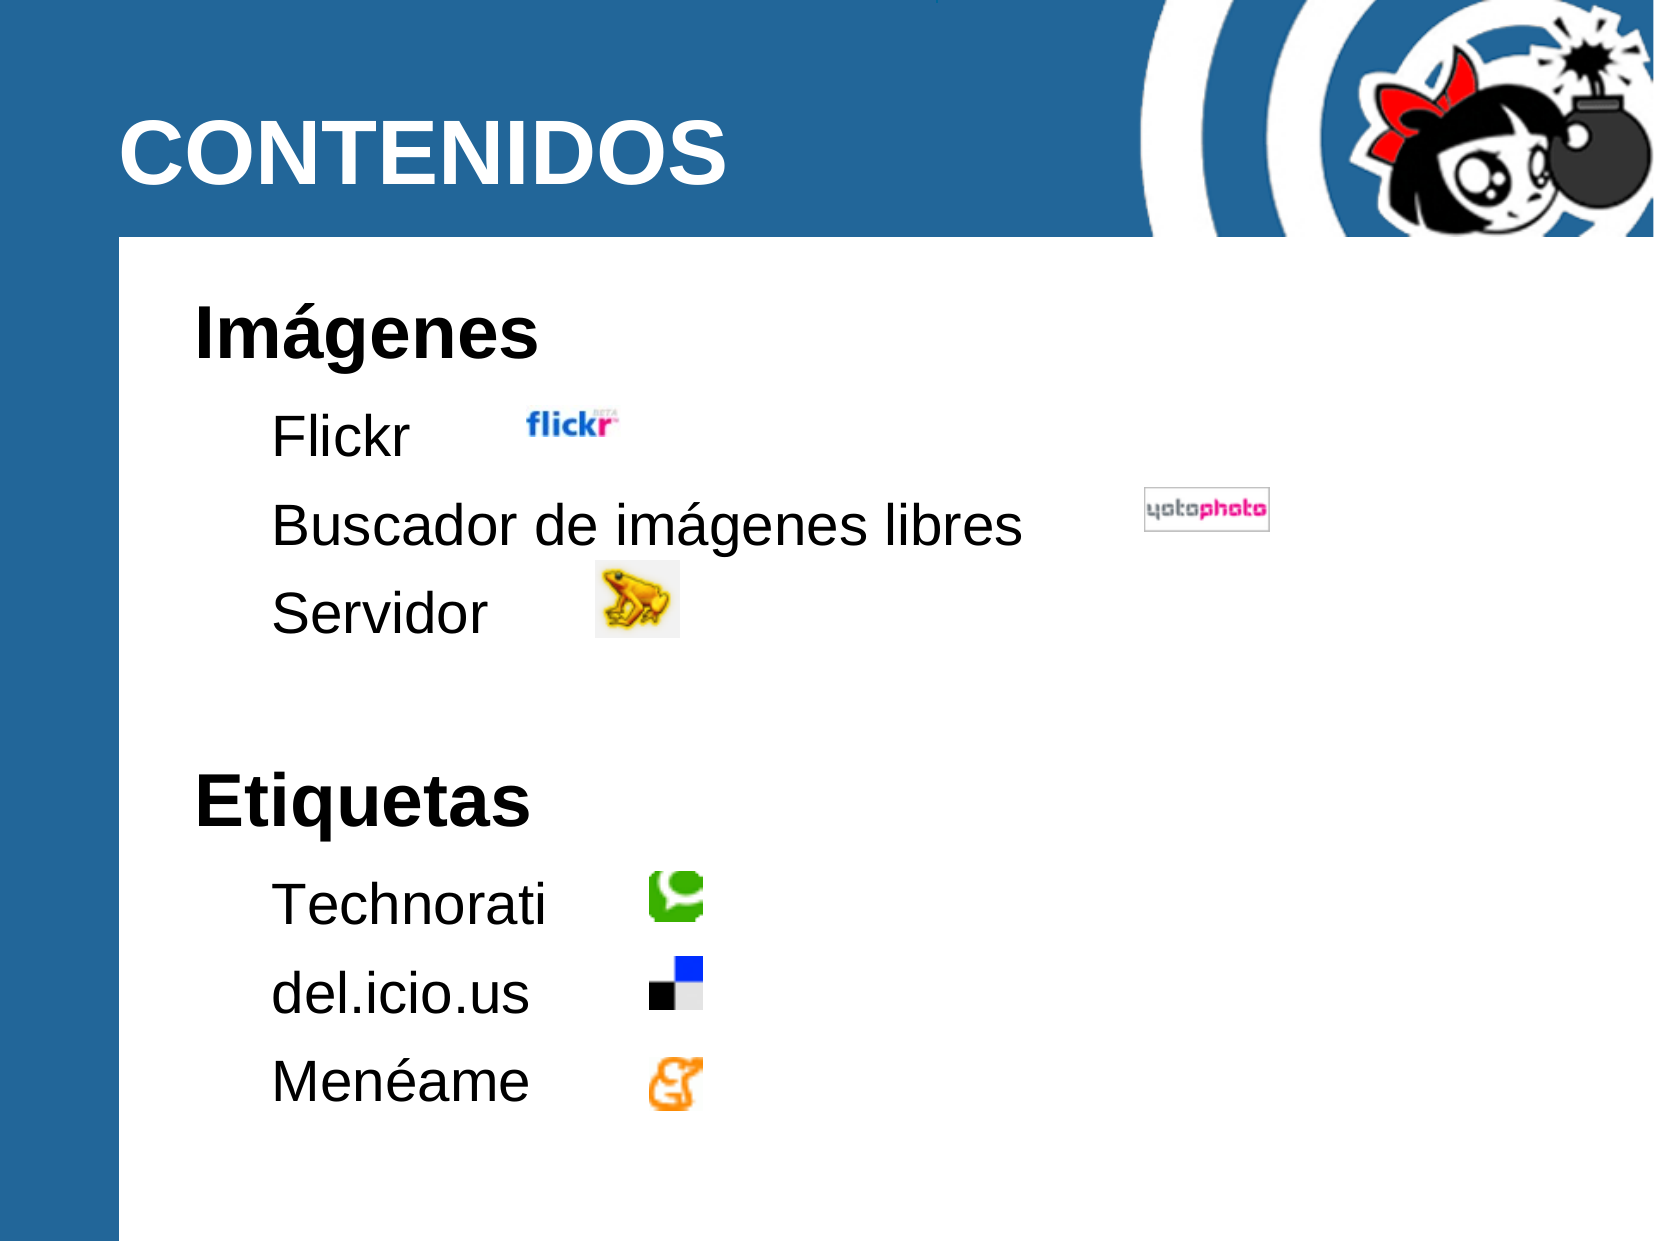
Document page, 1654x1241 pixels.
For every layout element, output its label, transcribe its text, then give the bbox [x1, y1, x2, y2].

picture [649, 871, 703, 922]
picture [595, 560, 680, 638]
picture [649, 956, 703, 1010]
picture [526, 405, 621, 438]
picture [1144, 487, 1270, 532]
picture [649, 1057, 703, 1111]
title CONTENIDOS [118, 49, 1607, 257]
picture [0, 0, 1654, 1241]
list Imágenes Flickr Buscador de imágenes libres Servidor Etiquetas Technorati del.icio.us Menéame [177, 290, 1571, 1113]
